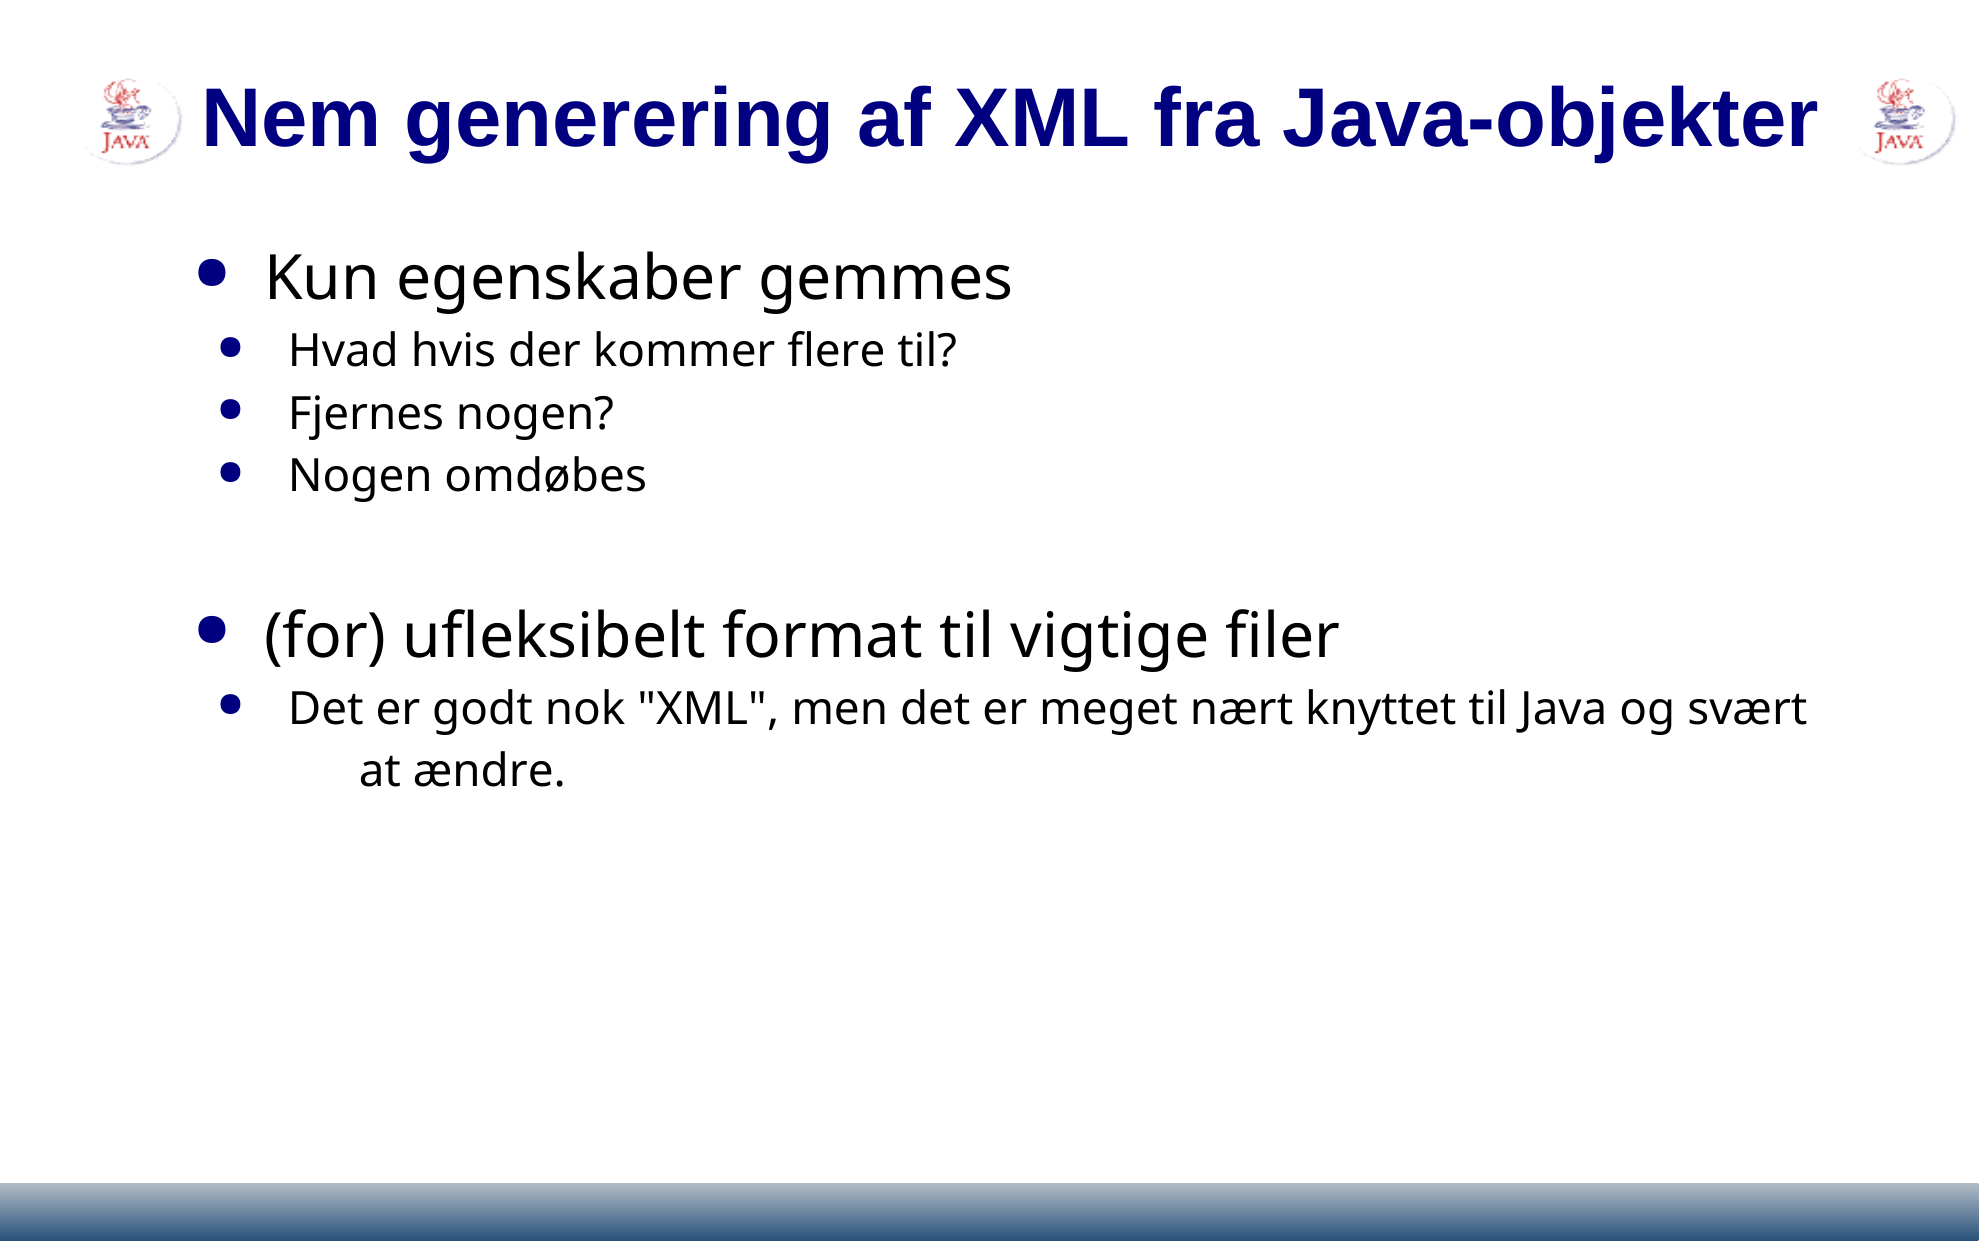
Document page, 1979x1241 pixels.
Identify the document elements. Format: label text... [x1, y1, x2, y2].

picture [69, 71, 186, 169]
title Nem generering af XML fra Java-objekter [186, 14, 1835, 222]
picture [1842, 71, 1961, 169]
list Kun egenskaber gemmes Hvad hvis der kommer flere til? Fjernes nogen? Nogen omdøbes (for) ufleksibelt format til vigtige filer Det er godt nok "XML", men det er meget nært knyttet til Java og svært at ændre. [181, 232, 1833, 1052]
